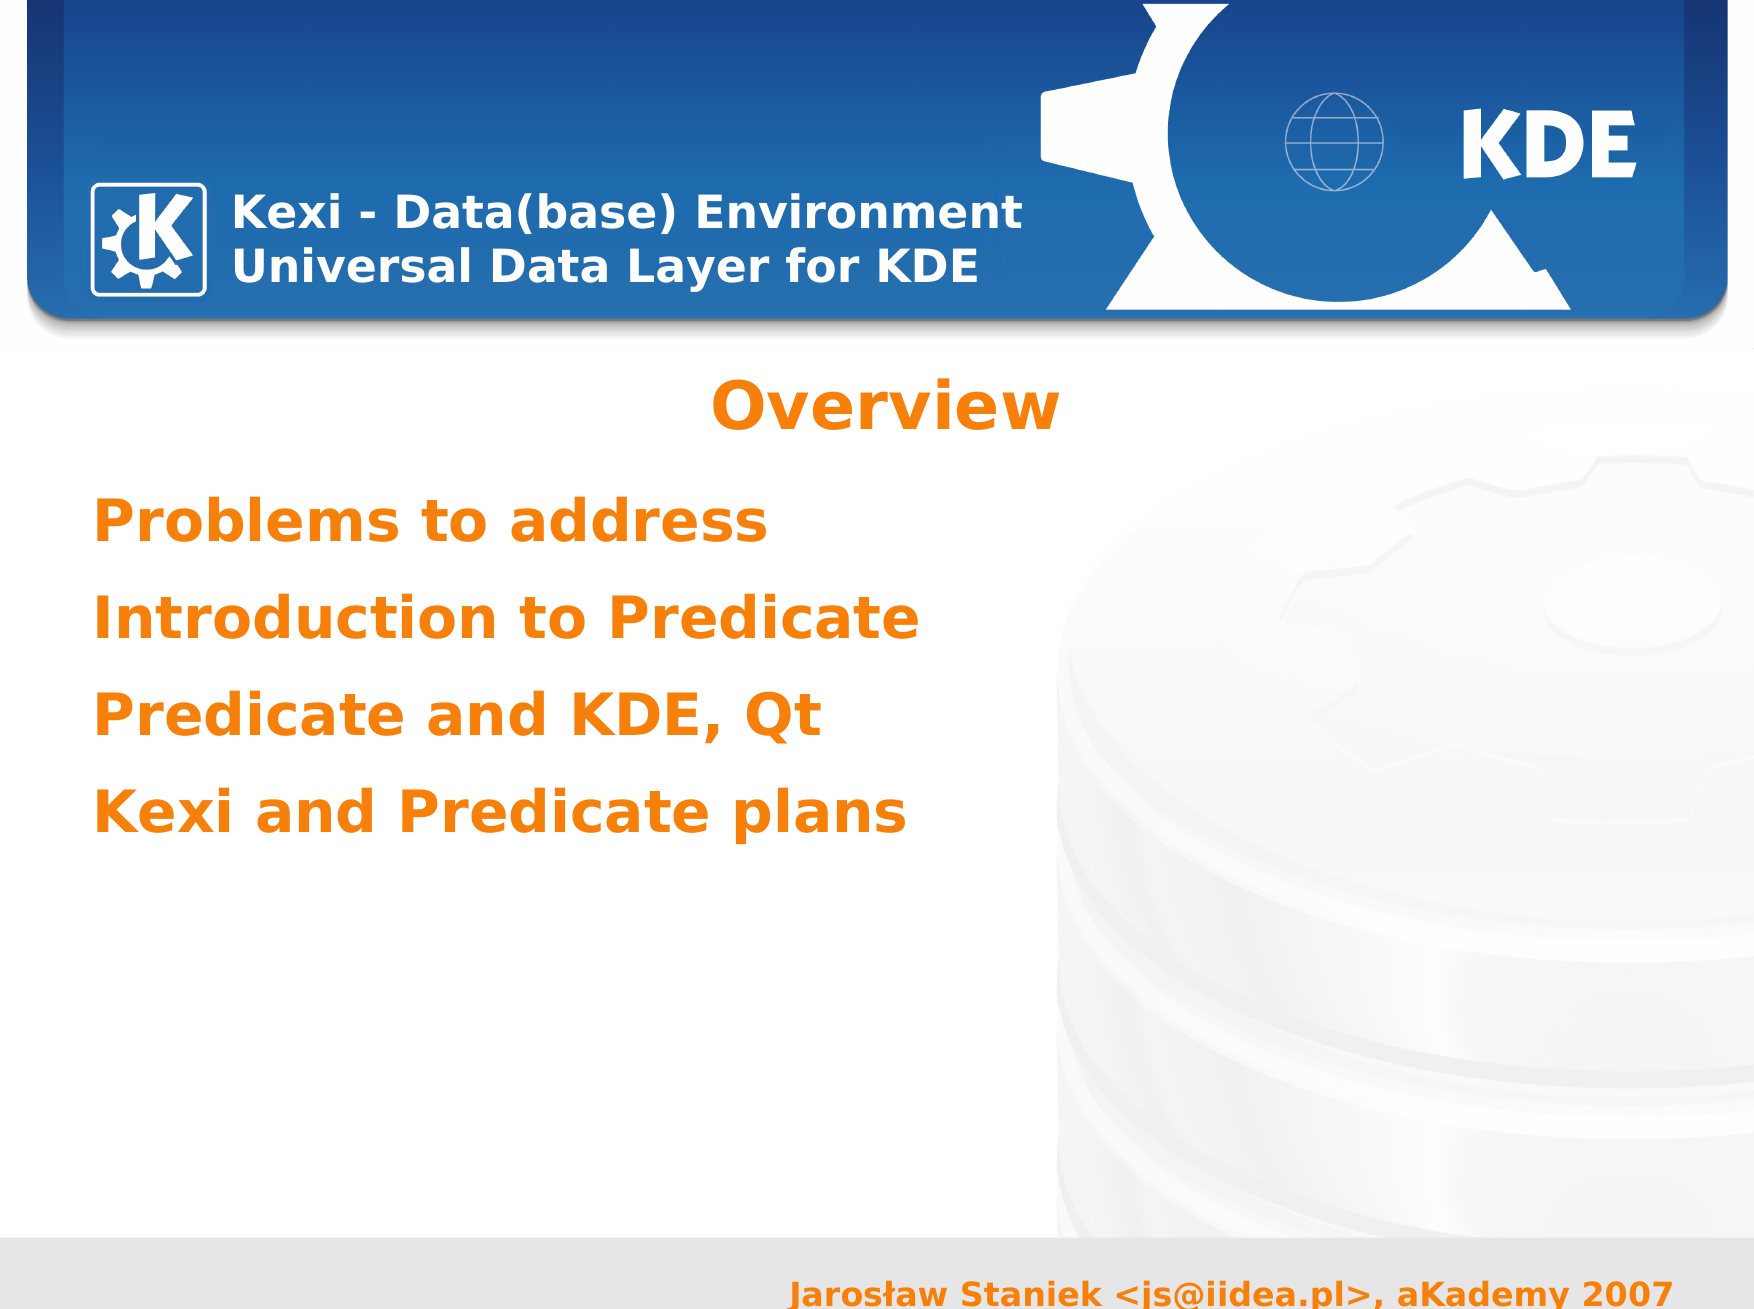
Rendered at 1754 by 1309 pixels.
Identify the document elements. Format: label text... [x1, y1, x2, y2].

picture [0, 0, 1754, 349]
list Problems to address Introduction to Predicate Predicate and KDE, Qt Kexi and Predicate plans [75, 487, 1654, 1148]
title Overview [41, 367, 1731, 446]
